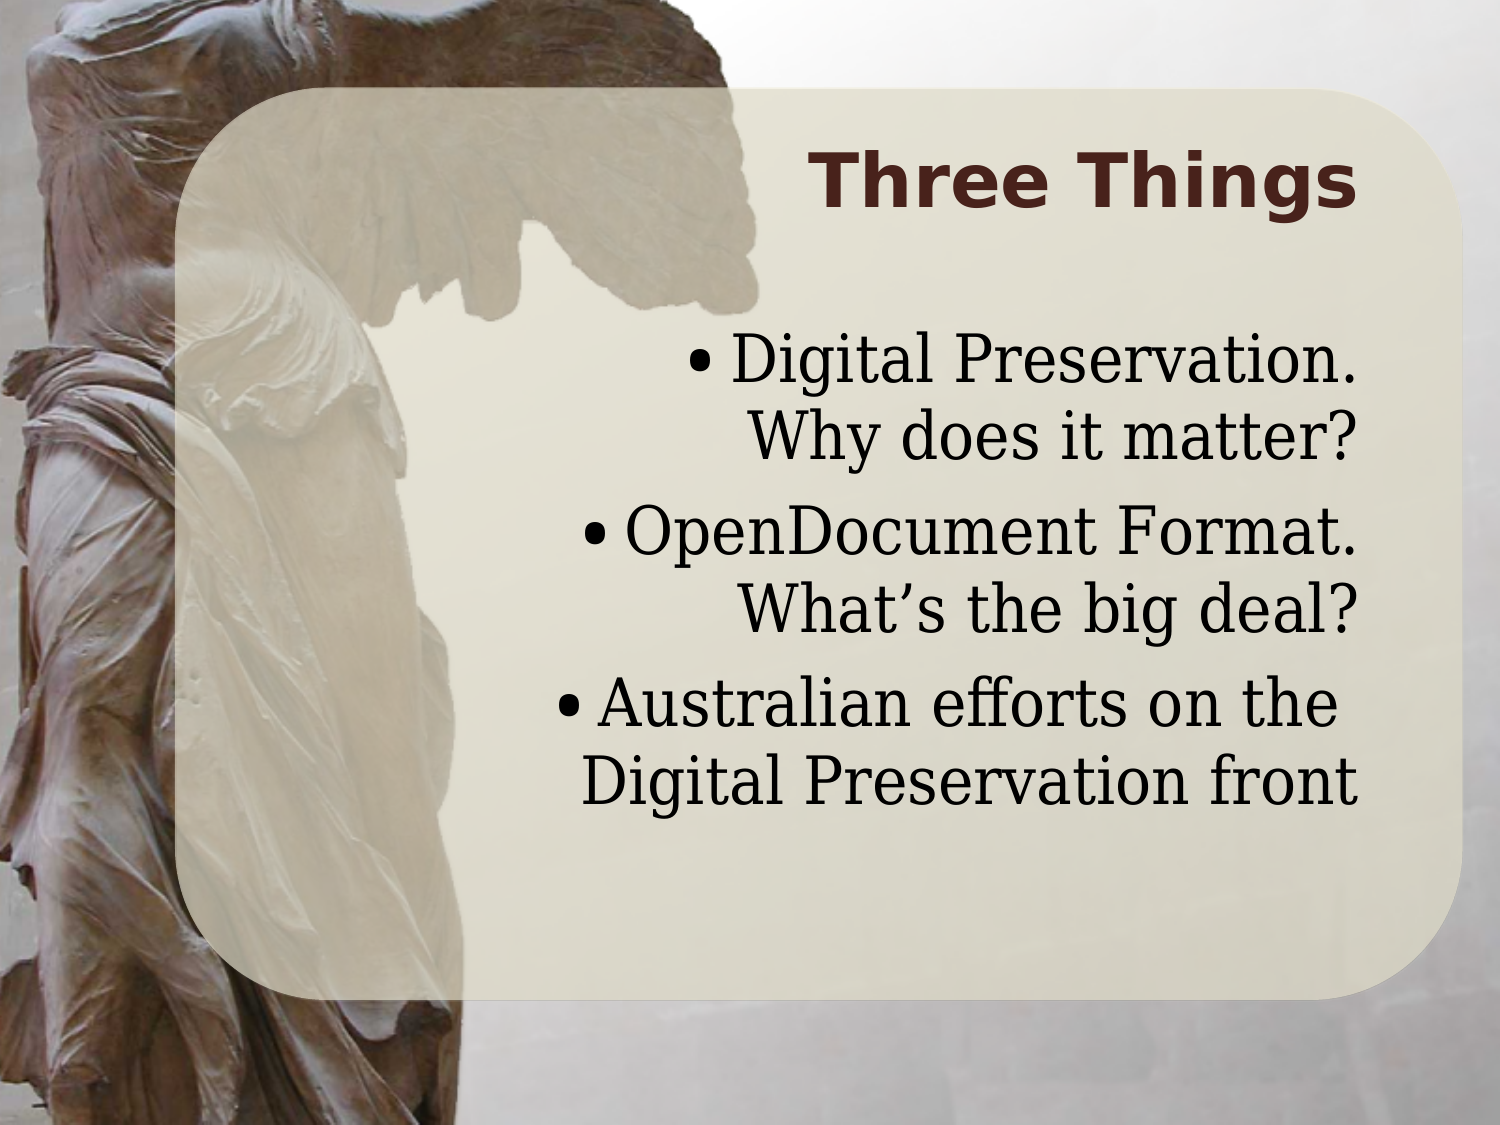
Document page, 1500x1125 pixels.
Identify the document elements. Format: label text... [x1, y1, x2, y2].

picture [0, 0, 1500, 1125]
title Three Things [200, 87, 1375, 276]
list Digital Preservation. Why does it matter? OpenDocument Format. What’s the big deal? Australian efforts on the Digital Preservation front [149, 312, 1375, 988]
